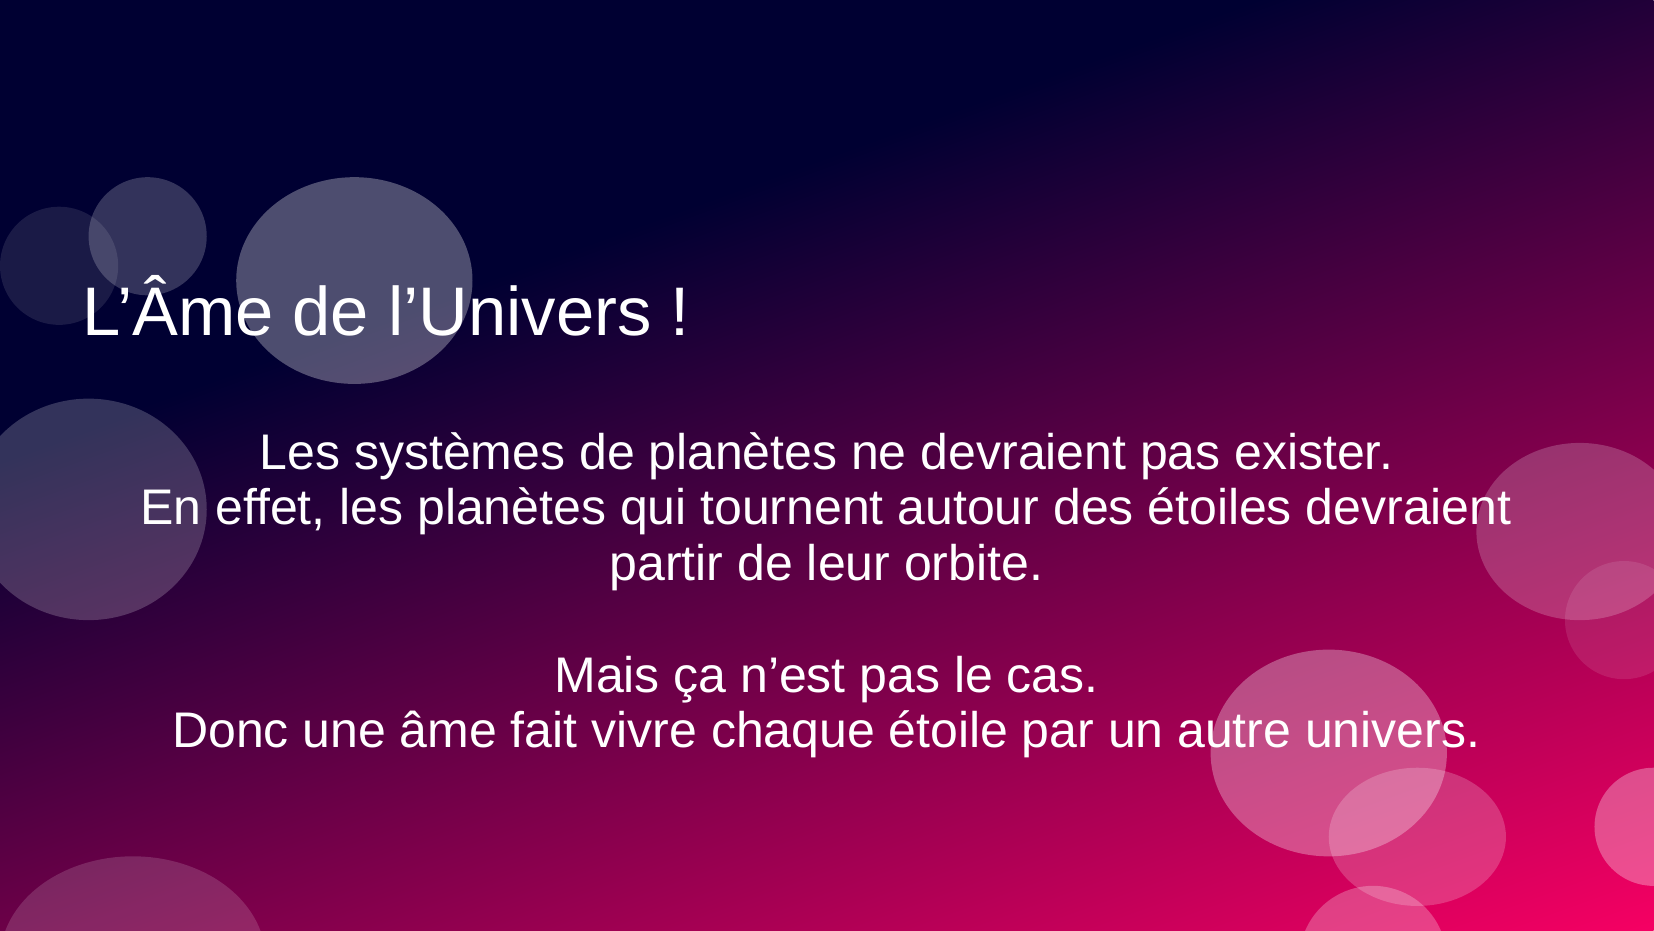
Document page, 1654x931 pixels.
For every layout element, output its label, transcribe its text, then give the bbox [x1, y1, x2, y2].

subtitle Les systèmes de planètes ne devraient pas exister. En effet, les planètes qui tournent autour des étoiles devraient partir de leur orbite. Mais ça n’est pas le cas. Donc une âme fait vivre chaque étoile par un autre univers. [82, 423, 1571, 759]
title L’Âme de l’Univers ! [82, 234, 1571, 390]
